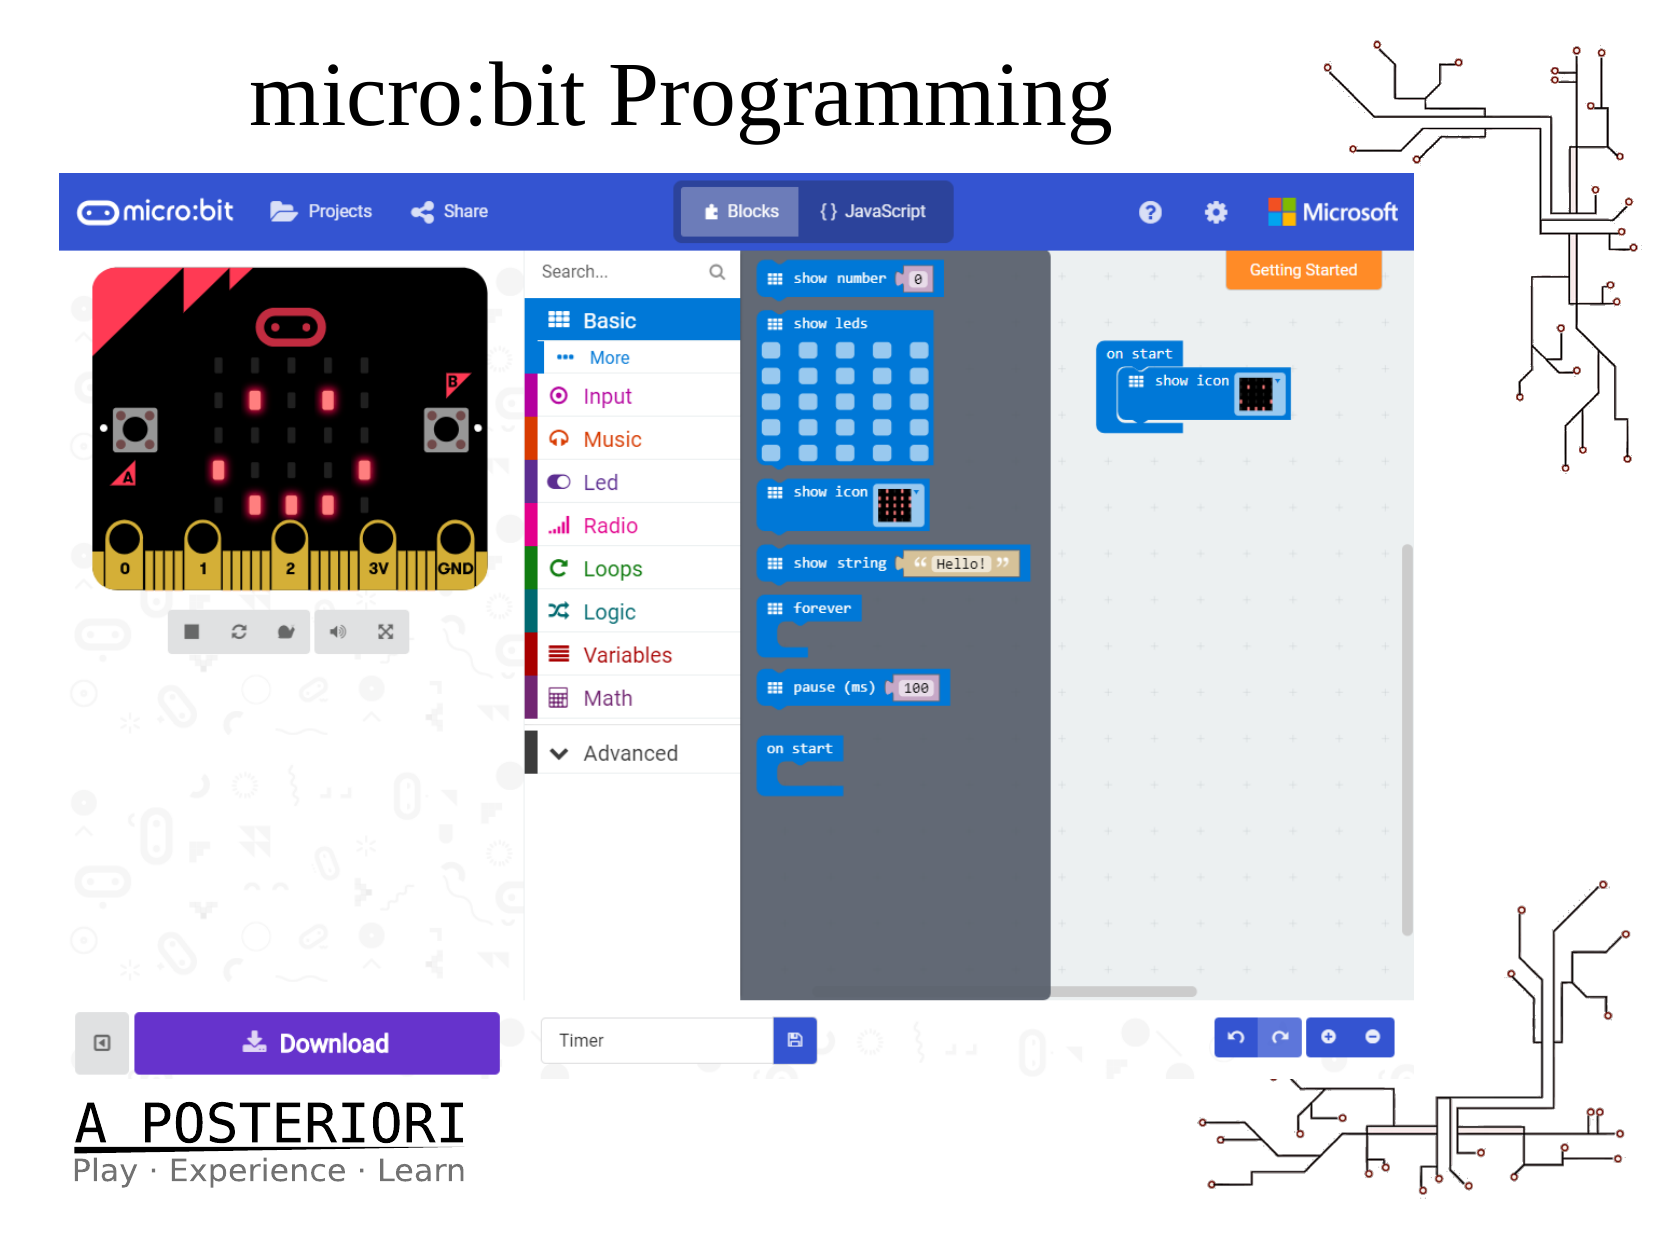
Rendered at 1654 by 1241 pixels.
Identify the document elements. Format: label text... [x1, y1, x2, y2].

picture [73, 1101, 466, 1189]
title micro:bit Programming [70, 0, 1294, 173]
picture [59, 35, 1643, 1201]
